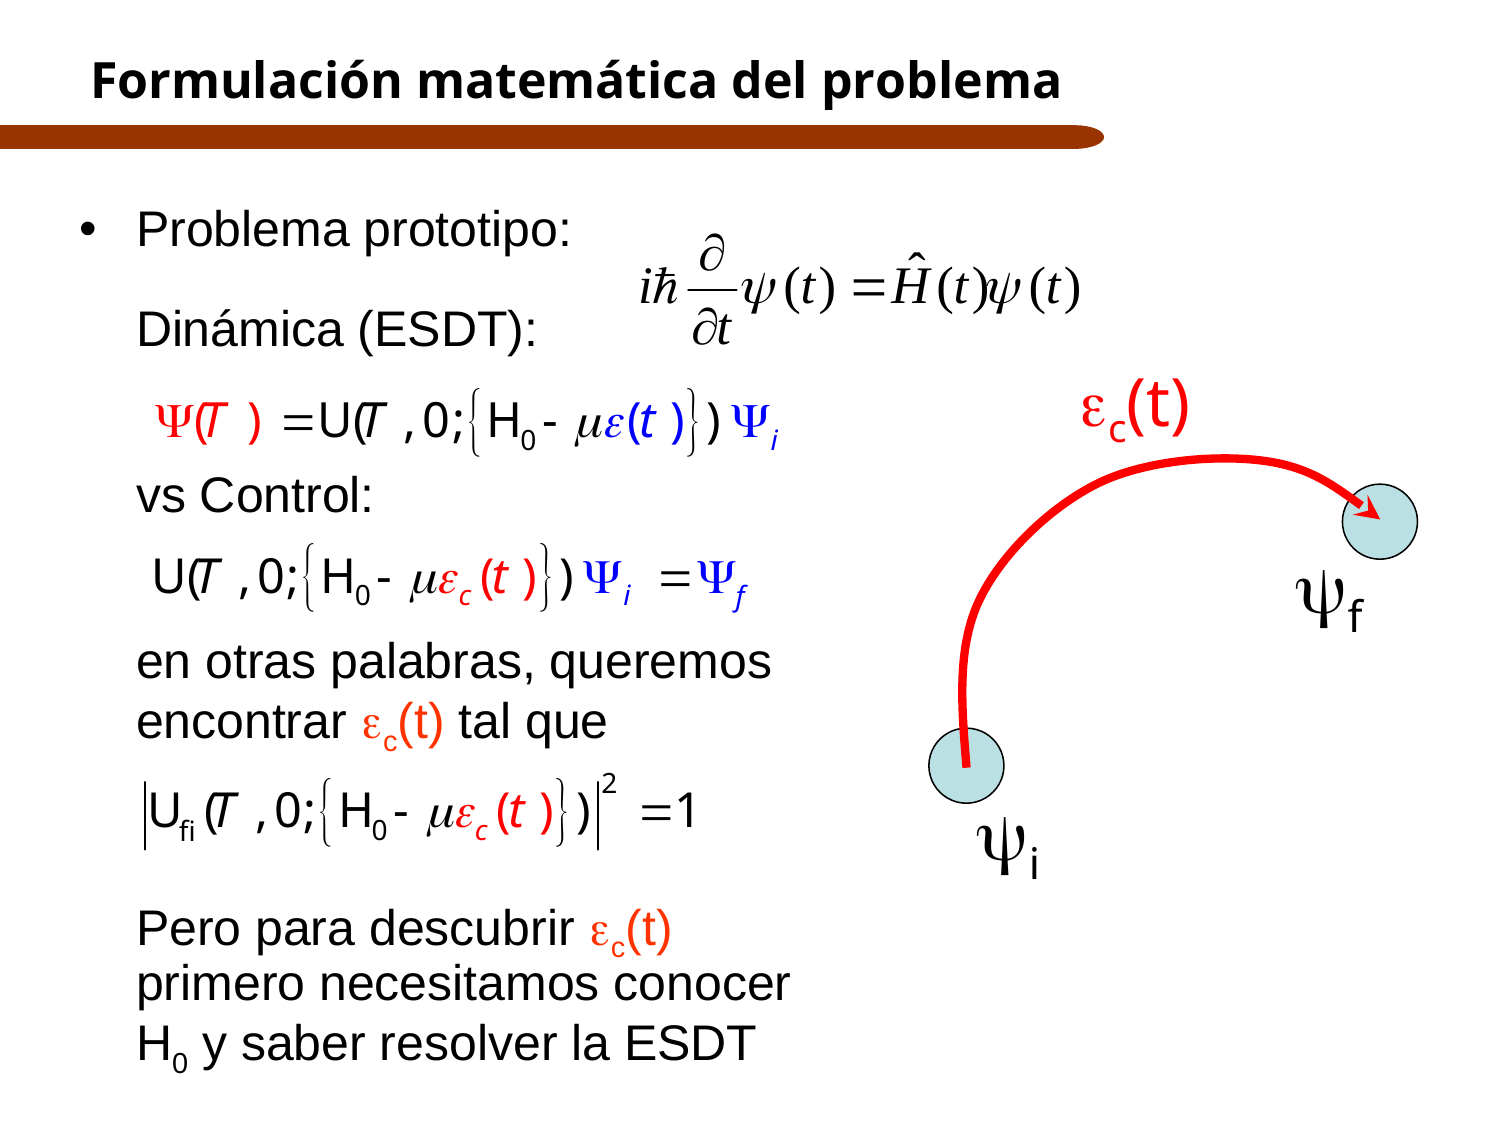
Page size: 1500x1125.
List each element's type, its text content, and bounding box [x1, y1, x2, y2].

text_box [968, 728, 1004, 762]
chart [147, 385, 792, 467]
chart [135, 763, 703, 861]
list Problema prototipo: Dinámica (ESDT): vs Control: en otras palabras, queremos encontrar c(t) tal que Pero para descubrir c(t) primero necesitamos conocer H0 y saber resolver la ESDT [64, 196, 869, 1125]
chart [147, 540, 768, 622]
text_box f [1281, 515, 1378, 649]
text_box [928, 728, 962, 803]
text_box [1343, 484, 1418, 560]
chart [631, 220, 1093, 356]
text_box c(t) [1064, 337, 1206, 459]
text_box i [962, 762, 1056, 896]
title Formulación matemática del problema [75, 7, 1426, 149]
